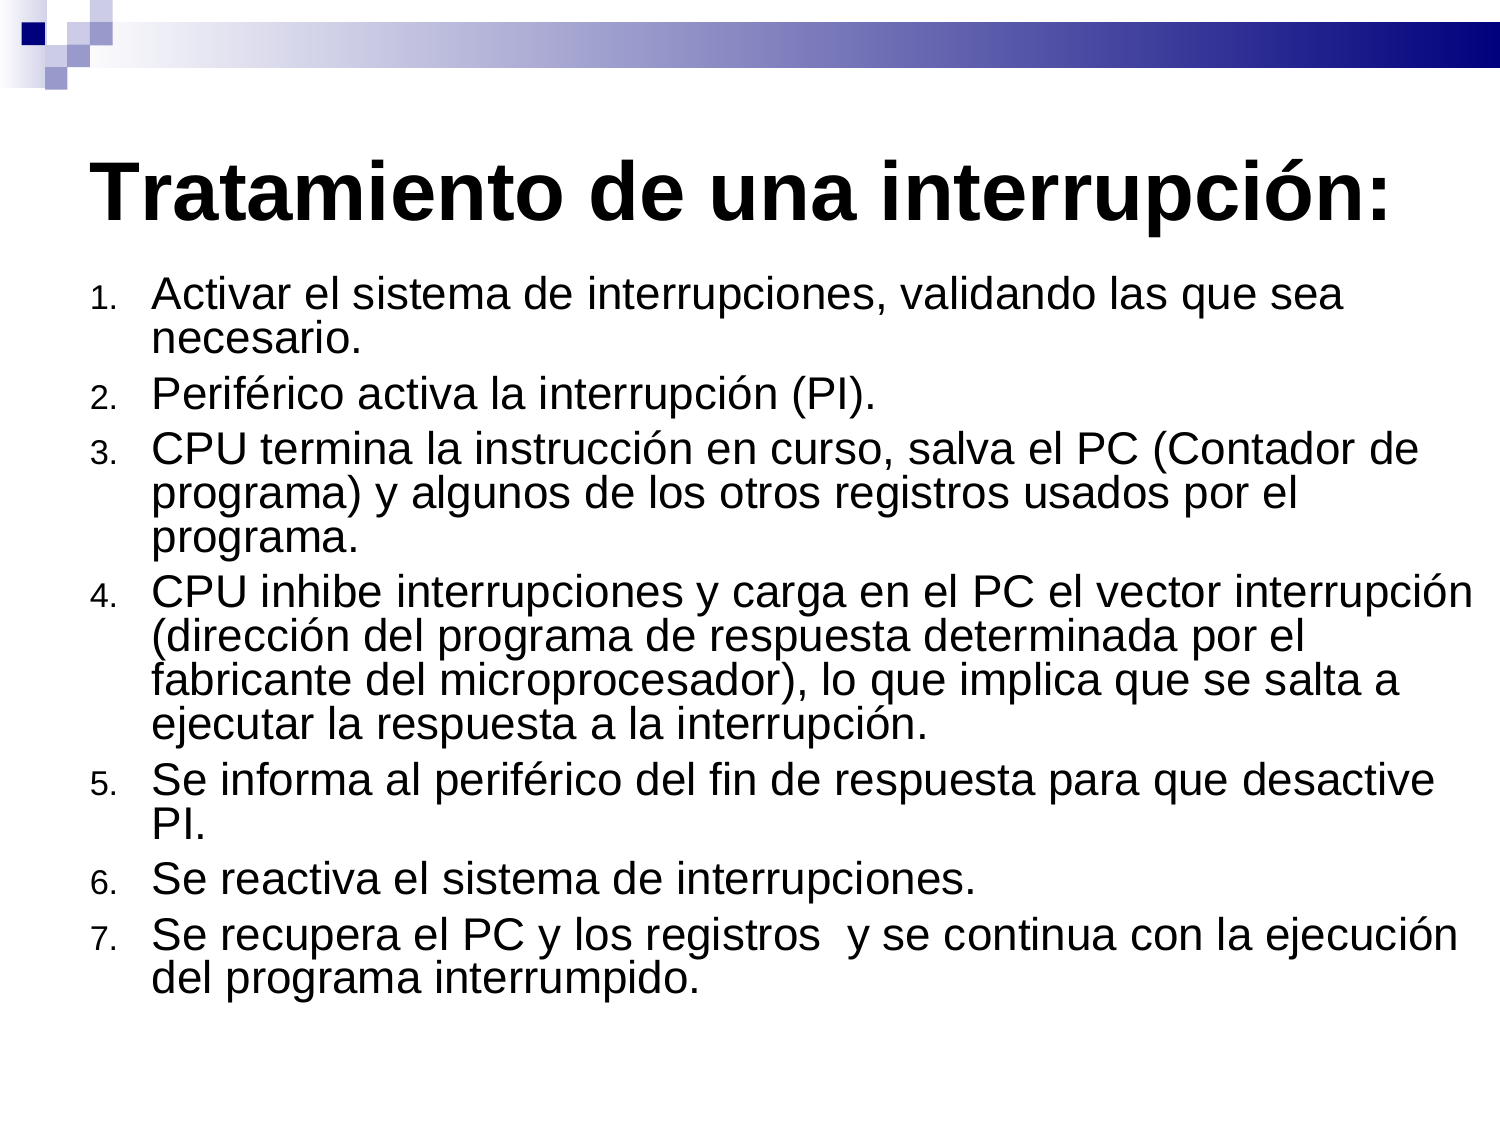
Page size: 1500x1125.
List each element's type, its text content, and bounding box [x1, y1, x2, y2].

list Activar el sistema de interrupciones, validando las que sea necesario. Periférico activa la interrupción (PI). CPU termina la instrucción en curso, salva el PC (Contador de programa) y algunos de los otros registros usados por el programa. CPU inhibe interrupciones y carga en el PC el vector interrupción (dirección del programa de respuesta determinada por el fabricante del microprocesador), lo que implica que se salta a ejecutar la respuesta a la interrupción. Se informa al periférico del fin de respuesta para que desactive PI. Se reactiva el sistema de interrupciones. Se recupera el PC y los registros y se continua con la ejecución del programa interrumpido. [75, 267, 1500, 1035]
title Tratamiento de una interrupción: [75, 75, 1426, 267]
